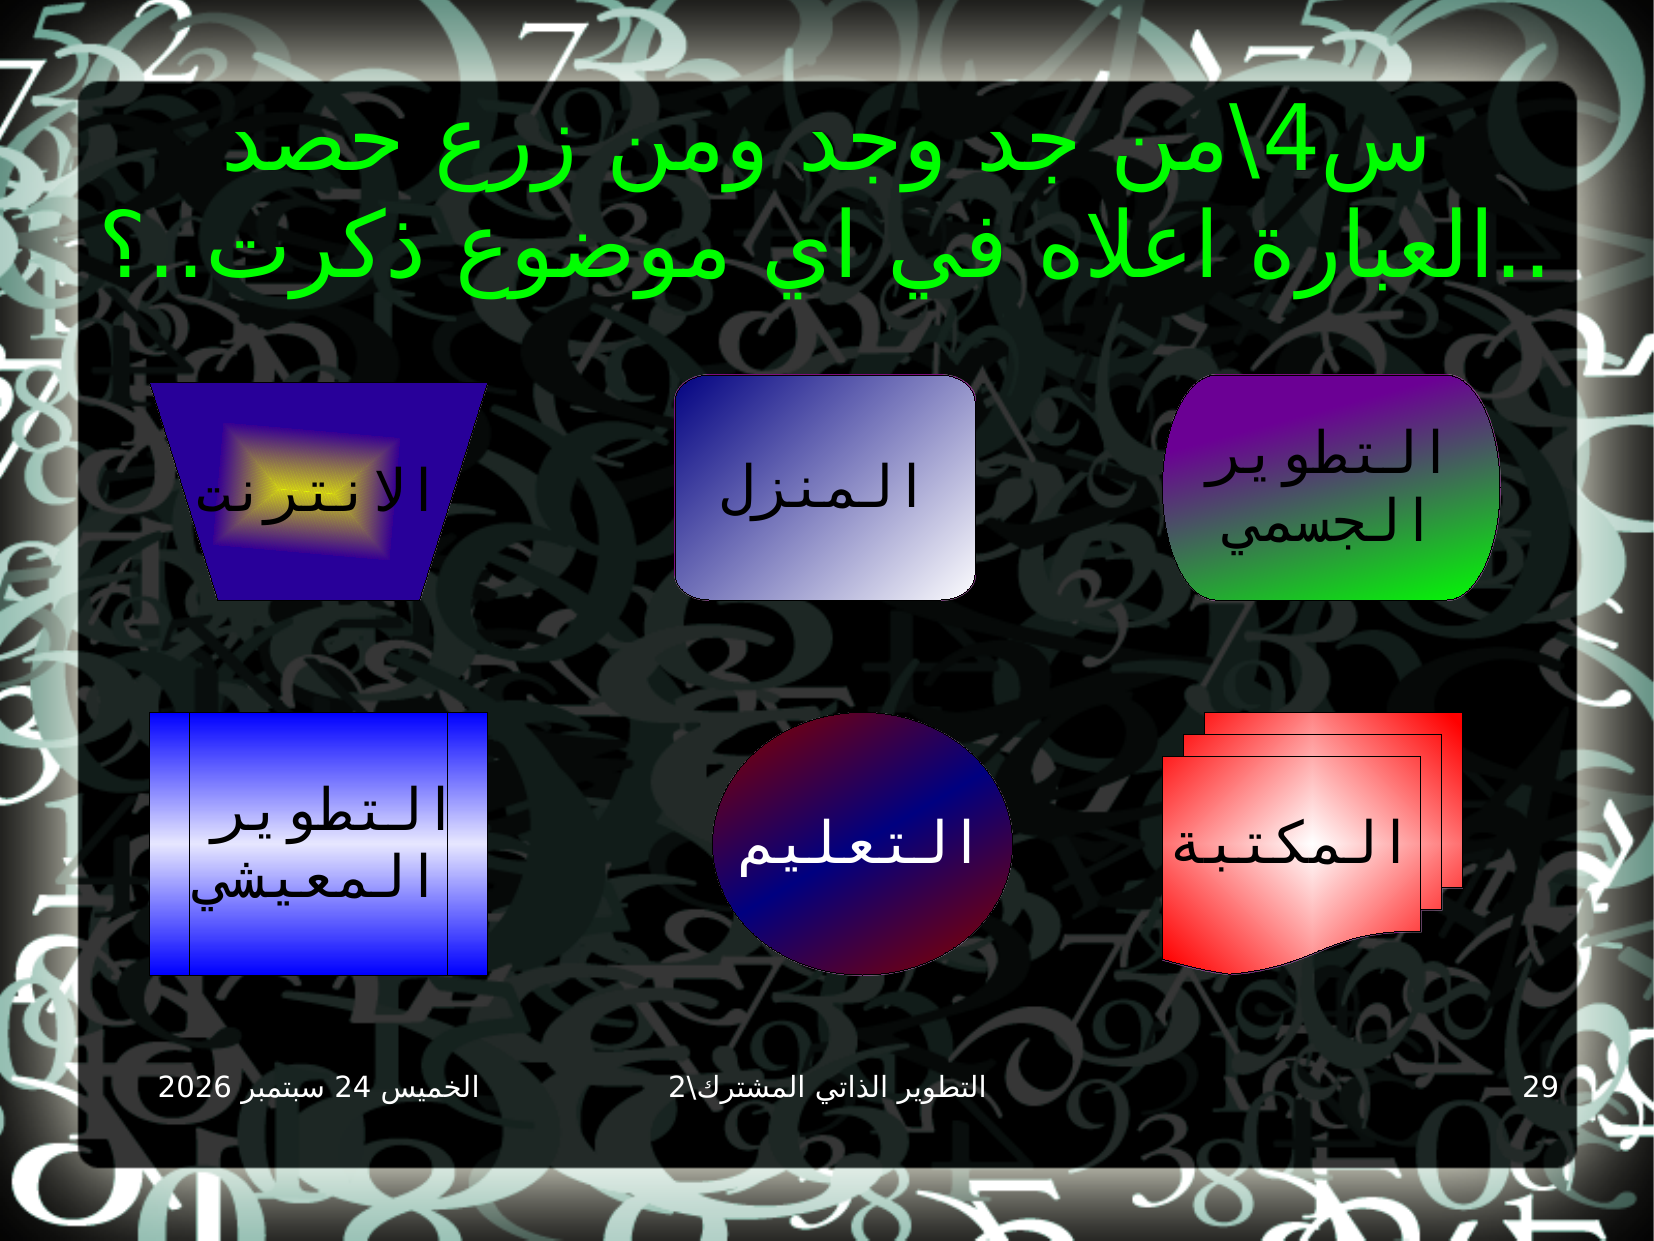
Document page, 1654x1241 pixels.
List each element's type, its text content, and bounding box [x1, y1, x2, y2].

text_box المكتبة [1162, 712, 1463, 975]
text_box التعليم [712, 712, 1013, 976]
title س4\من جد وجد ومن زرع حصد ..العبارة اعلاه في اي موضوع ذكرت..؟ [82, 81, 1571, 303]
text_box المنزل [675, 375, 976, 601]
text_box التطوير المعيشي [150, 712, 487, 976]
text_box الانترنت [149, 382, 488, 601]
text_box التطوير الجسمي [1162, 375, 1501, 601]
picture [0, 0, 1654, 1241]
